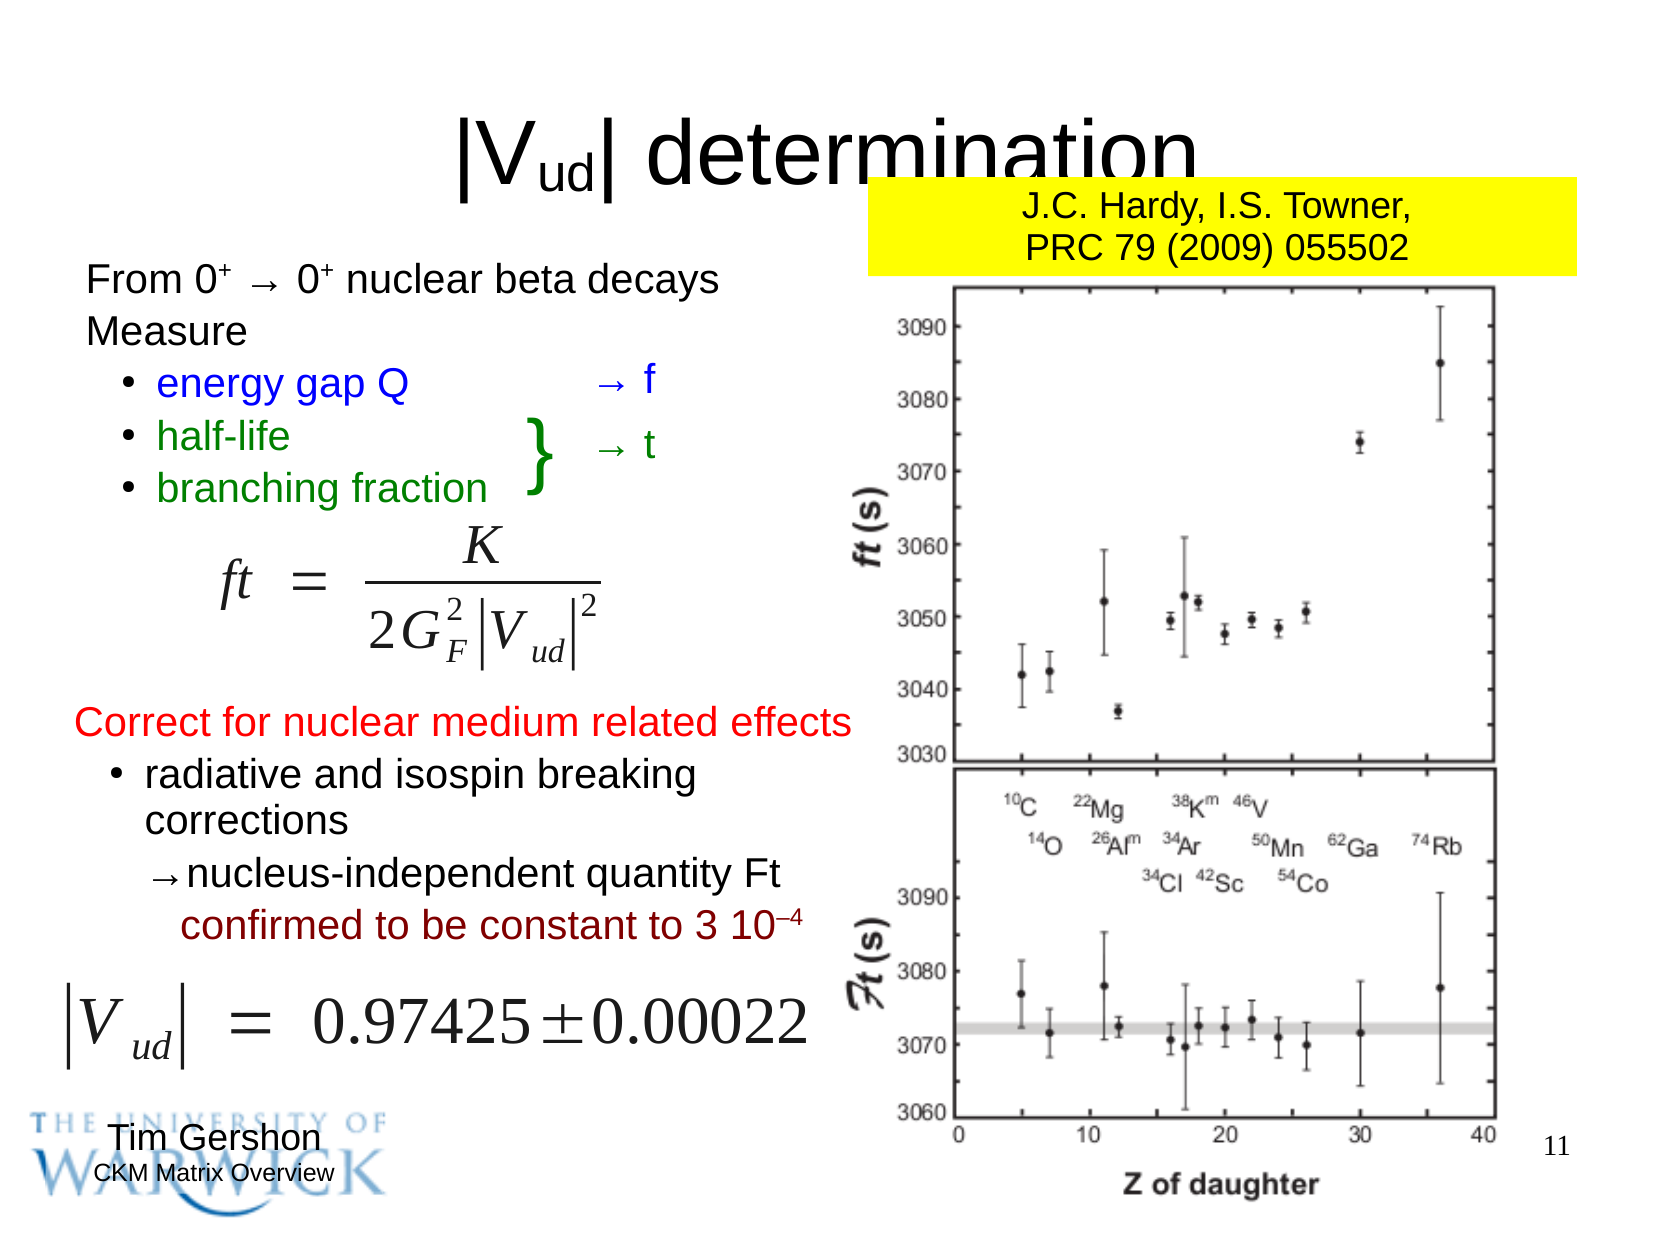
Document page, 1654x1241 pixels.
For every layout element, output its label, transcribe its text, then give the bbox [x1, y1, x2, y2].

text_box From 0+ → 0+ nuclear beta decays Measure energy gap Q half-life branching fraction [70, 248, 839, 521]
text_box } [496, 395, 585, 504]
chart [38, 979, 828, 1074]
text_box → t [585, 413, 694, 475]
chart [206, 514, 617, 674]
picture [823, 241, 1542, 1217]
text_box J.C. Hardy, I.S. Towner, PRC 79 (2009) 055502 [868, 177, 1577, 277]
title |Vud| determination [82, 56, 1571, 248]
picture [19, 1106, 406, 1232]
text_box Correct for nuclear medium related effects radiative and isospin breaking corrections →nucleus-independent quantity Ft confirmed to be constant to 3 10–4 [59, 691, 875, 958]
text_box → f [575, 348, 694, 410]
text_box Tim Gershon CKM Matrix Overview [45, 1108, 384, 1194]
